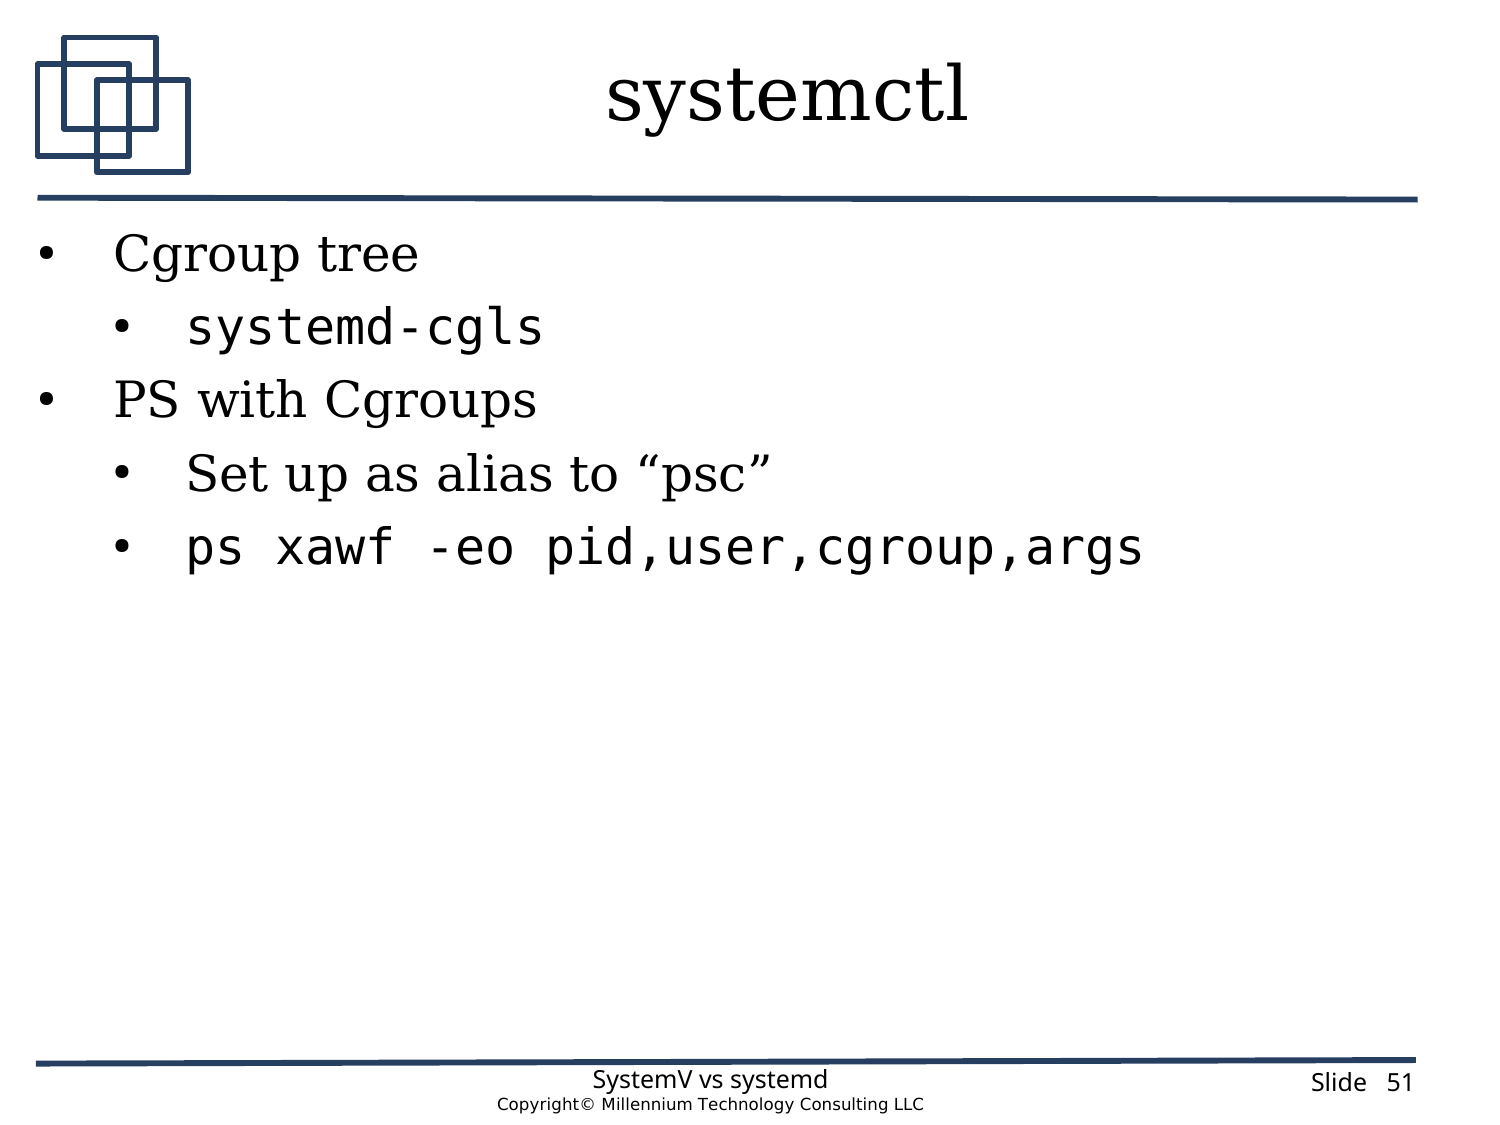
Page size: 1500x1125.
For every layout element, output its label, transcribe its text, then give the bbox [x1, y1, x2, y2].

title systemctl [150, 0, 1425, 188]
list Cgroup tree systemd-cgls PS with Cgroups Set up as alias to “psc” ps xawf -eo pid,user,cgroup,args [37, 224, 1425, 968]
